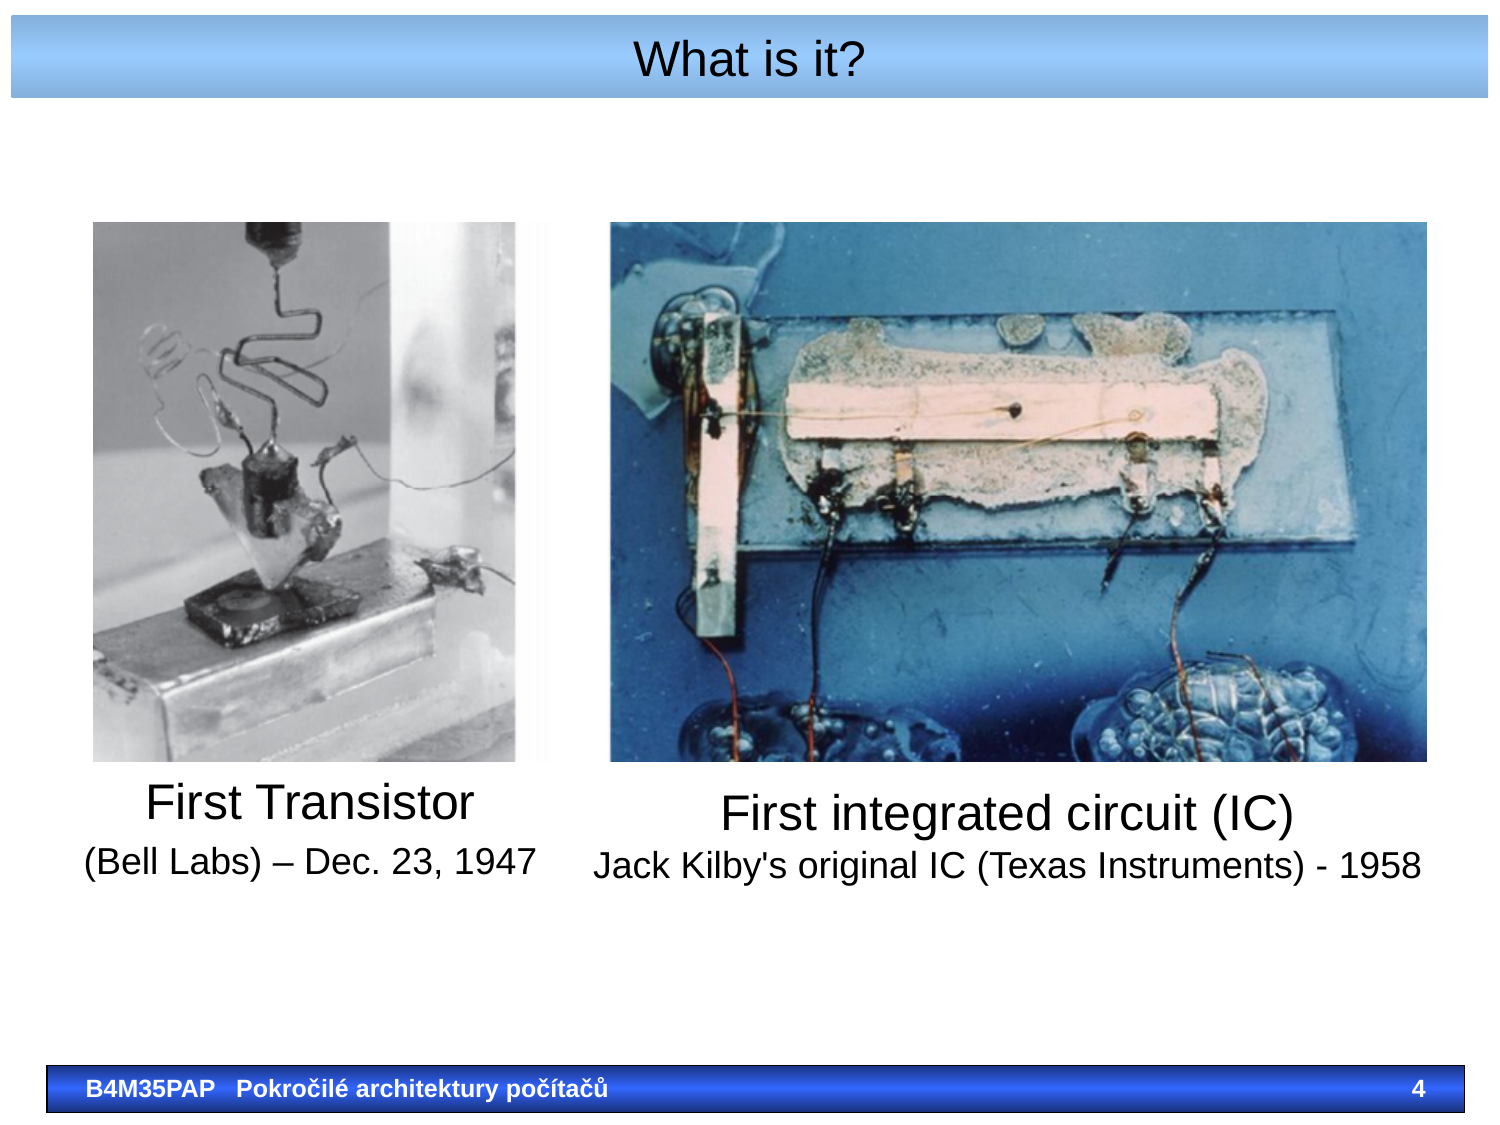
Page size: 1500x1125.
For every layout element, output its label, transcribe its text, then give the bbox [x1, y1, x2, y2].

footer B4M35PAP Pokročilé architektury počítačů [70, 1065, 1429, 1113]
picture [93, 222, 1427, 762]
slide_number <number> [1346, 1065, 1441, 1112]
title What is it? [11, 15, 1489, 98]
list First Transistor (Bell Labs) – Dec. 23, 1947 [58, 761, 563, 1043]
text_box First integrated circuit (IC) Jack Kilby's original IC (Texas Instruments) - 1958 [562, 773, 1454, 894]
